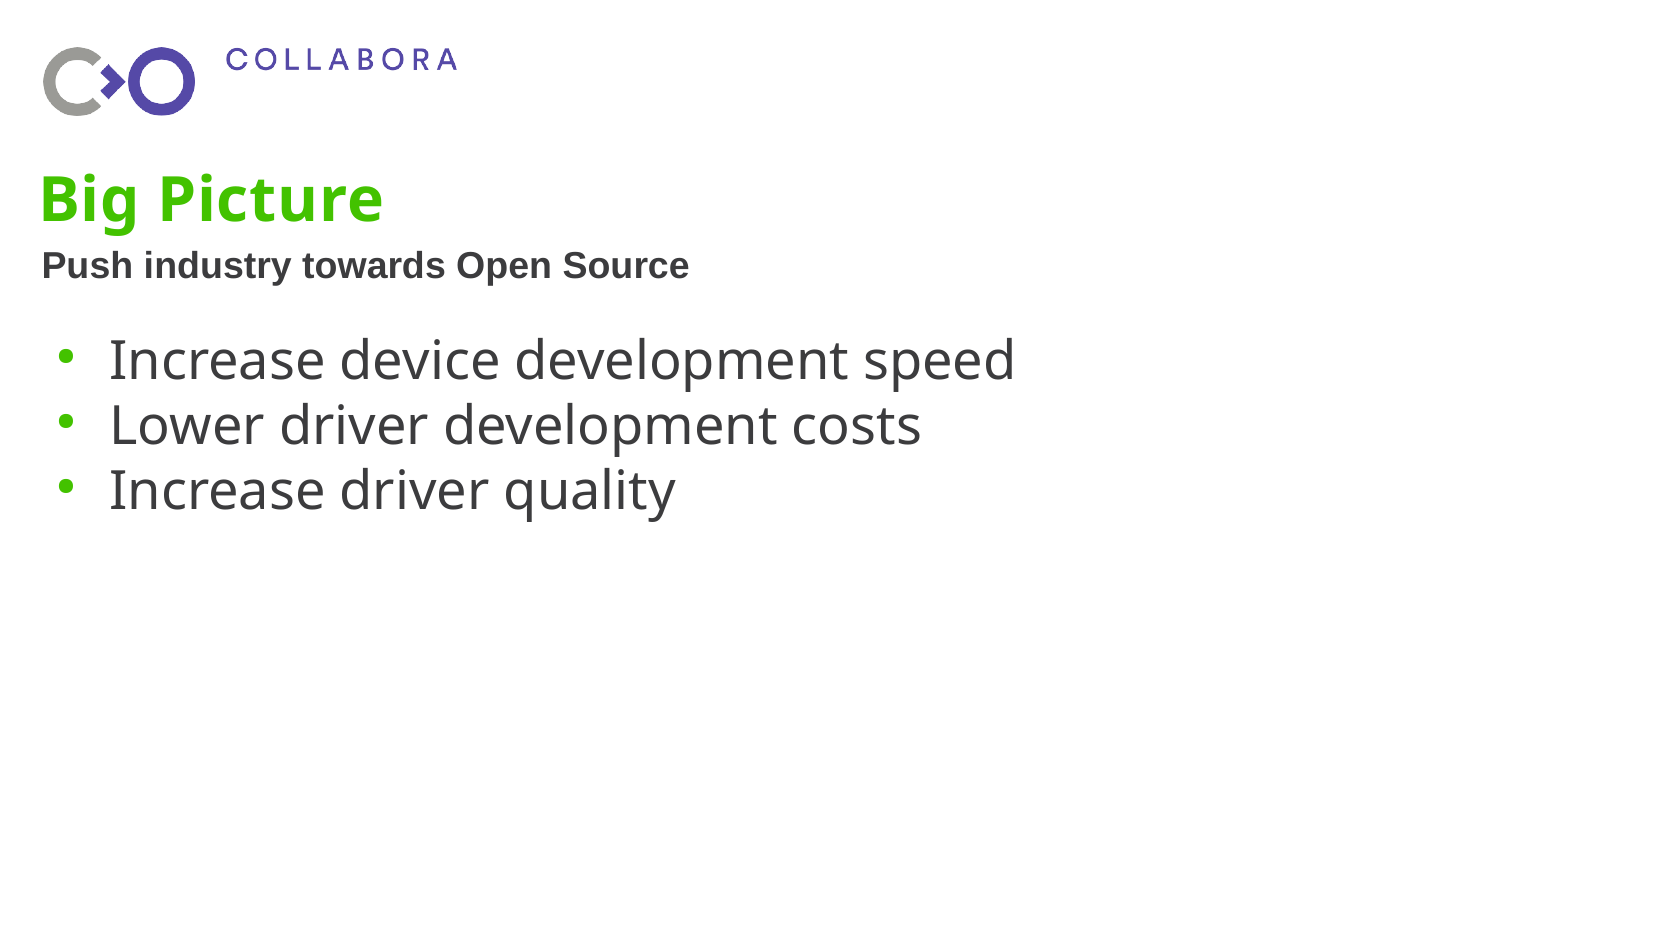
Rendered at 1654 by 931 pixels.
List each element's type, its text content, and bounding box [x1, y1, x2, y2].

text_box Push industry towards Open Source [41, 240, 1614, 290]
picture [43, 47, 457, 116]
list Increase device development speed Lower driver development costs Increase driver quality [38, 325, 1614, 581]
title Big Picture [38, 159, 1614, 216]
